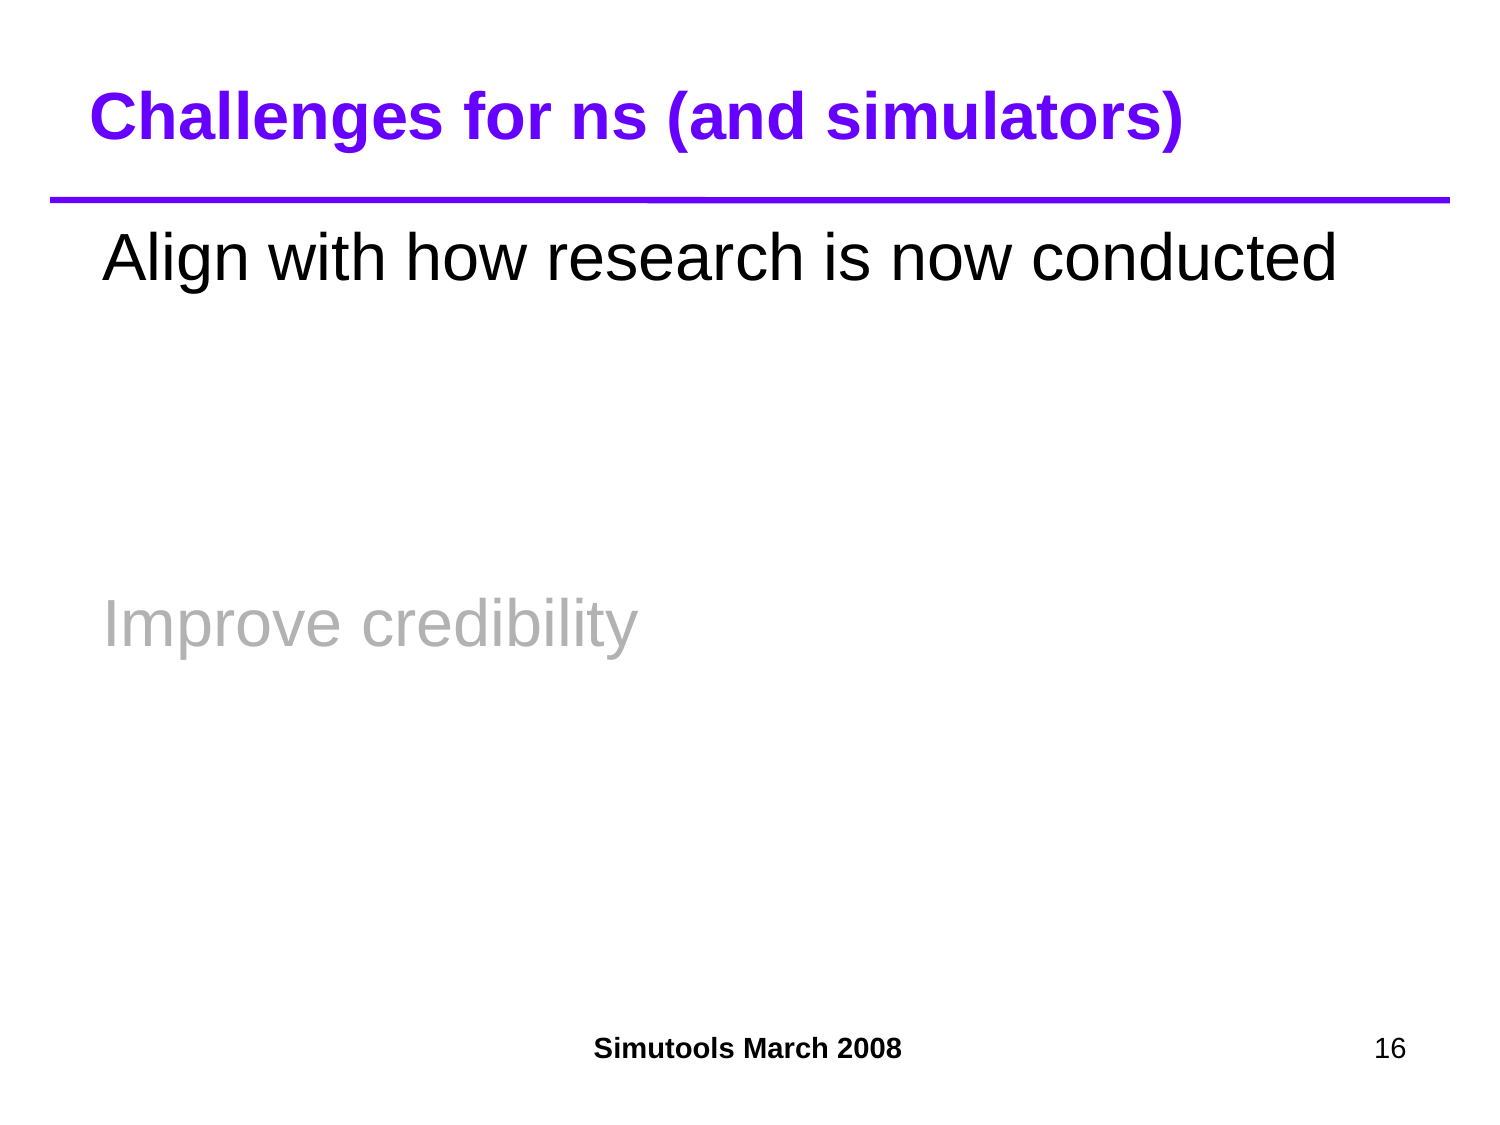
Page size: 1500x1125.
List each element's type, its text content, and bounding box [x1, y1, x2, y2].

list Align with how research is now conducted Improve credibility [87, 212, 1438, 775]
title Challenges for ns (and simulators) [75, 68, 1426, 165]
